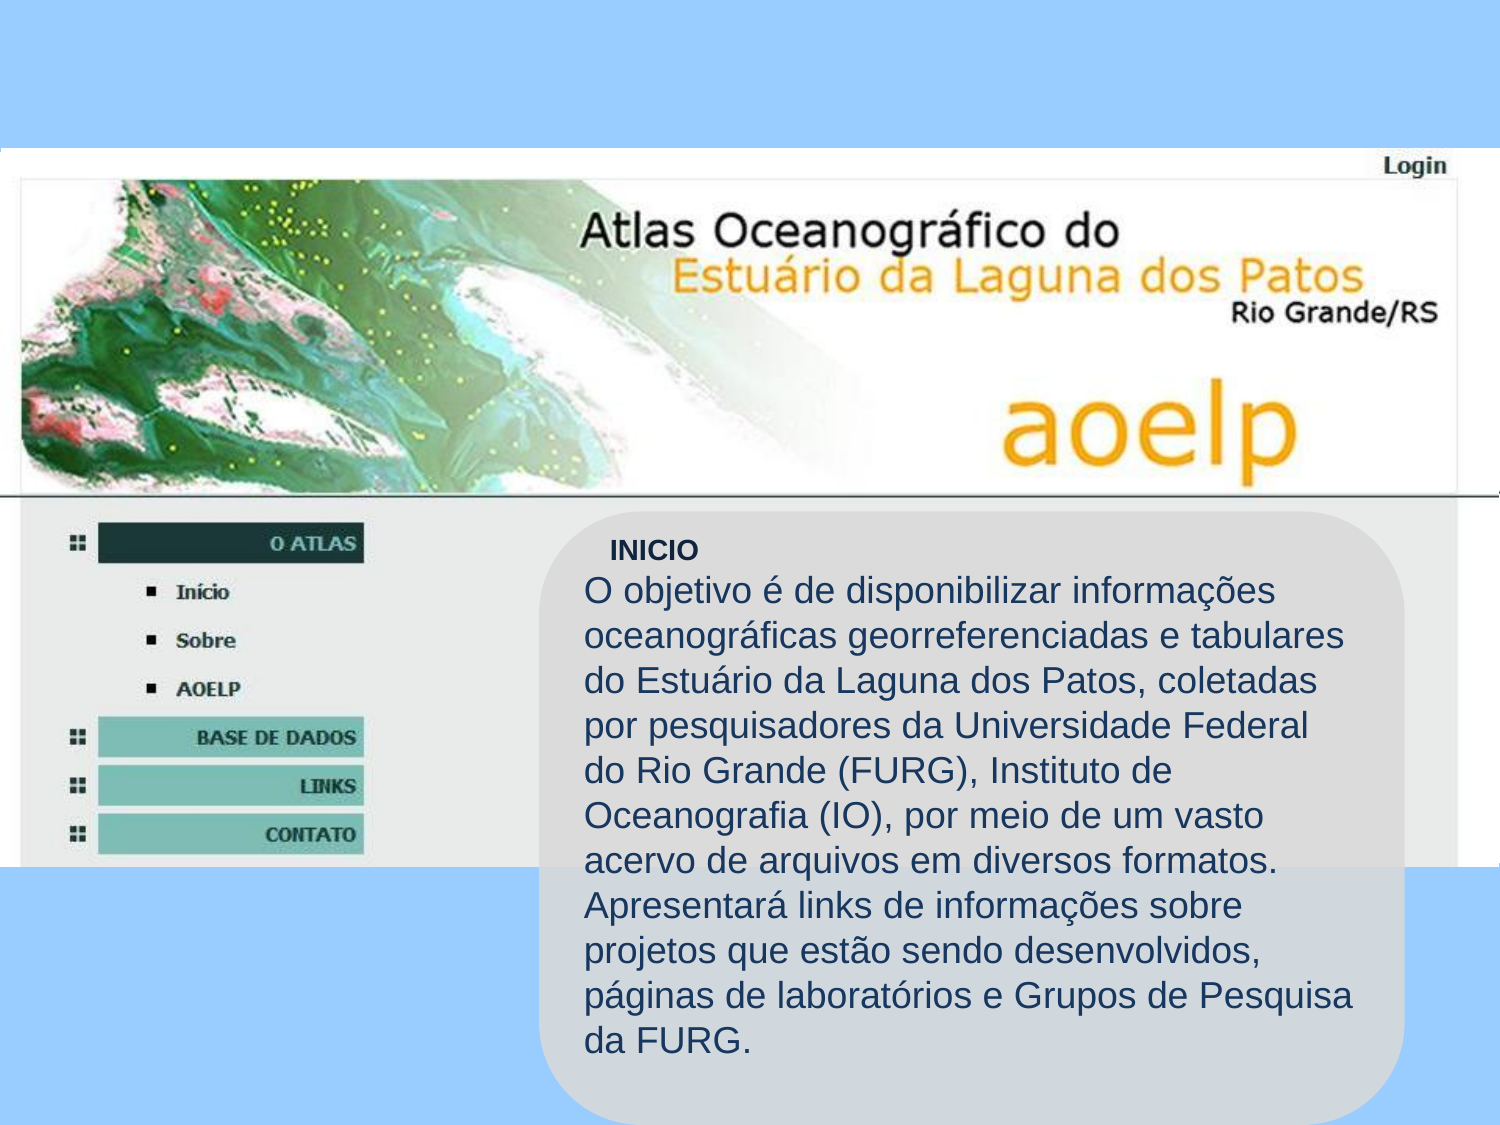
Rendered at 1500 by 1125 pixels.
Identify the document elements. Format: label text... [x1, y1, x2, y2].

picture [0, 148, 1500, 867]
text_box INICIO O objetivo é de disponibilizar informações oceanográficas georreferenciadas e tabulares do Estuário da Laguna dos Patos, coletadas por pesquisadores da Universidade Federal do Rio Grande (FURG), Instituto de Oceanografia (IO), por meio de um vasto acervo de arquivos em diversos formatos. Apresentará links de informações sobre projetos que estão sendo desenvolvidos, páginas de laboratórios e Grupos de Pesquisa da FURG. [539, 511, 1405, 1125]
